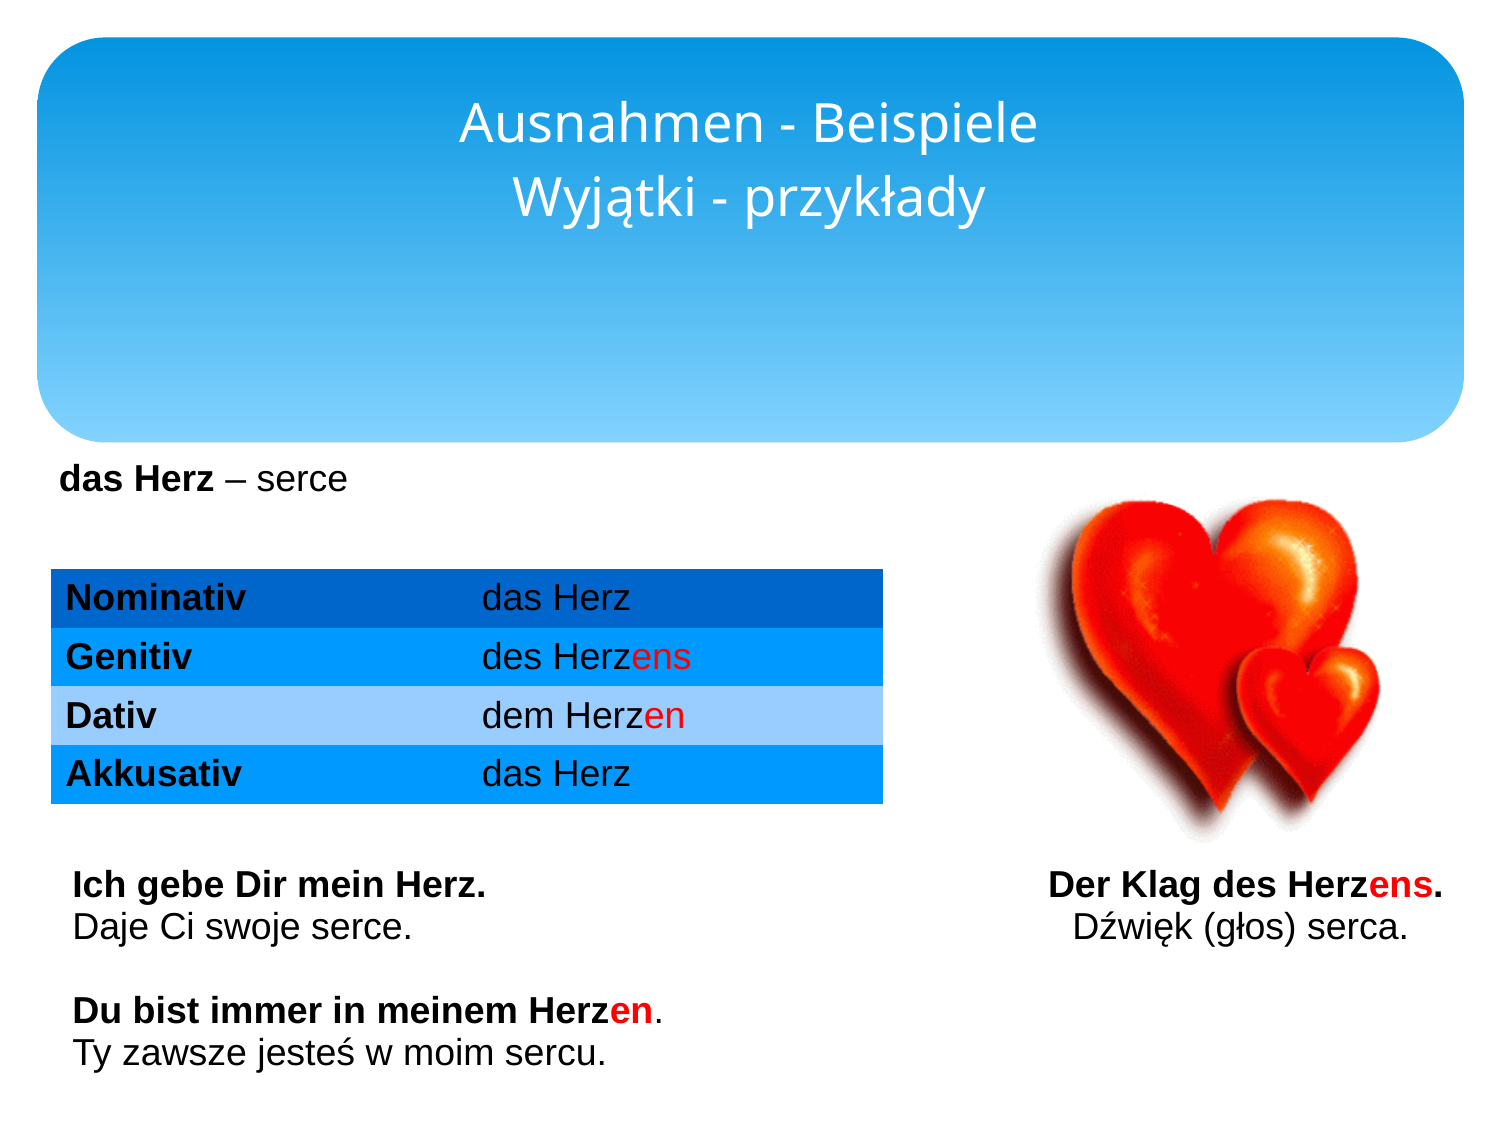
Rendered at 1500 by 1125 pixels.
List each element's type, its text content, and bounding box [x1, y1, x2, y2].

table_cell dem Herzen [467, 686, 883, 745]
table_cell das Herz [467, 745, 883, 804]
text_box Ich gebe Dir mein Herz. Daje Ci swoje serce. Du bist immer in meinem Herzen. Ty zawsze jesteś w moim sercu. [57, 856, 680, 1084]
text_box Der Klag des Herzens. Dźwięk (głos) serca. [1033, 856, 1459, 957]
table_cell Dativ [51, 686, 467, 745]
table_cell Genitiv [51, 628, 467, 686]
title Ausnahmen - Beispiele Wyjątki - przykłady [75, 62, 1425, 254]
picture [1022, 472, 1418, 848]
table_cell des Herzens [467, 628, 883, 686]
table_header Nominativ [51, 569, 467, 628]
subtitle das Herz – serce [59, 456, 1275, 650]
table_header das Herz [467, 569, 883, 628]
table_cell Akkusativ [51, 745, 467, 804]
